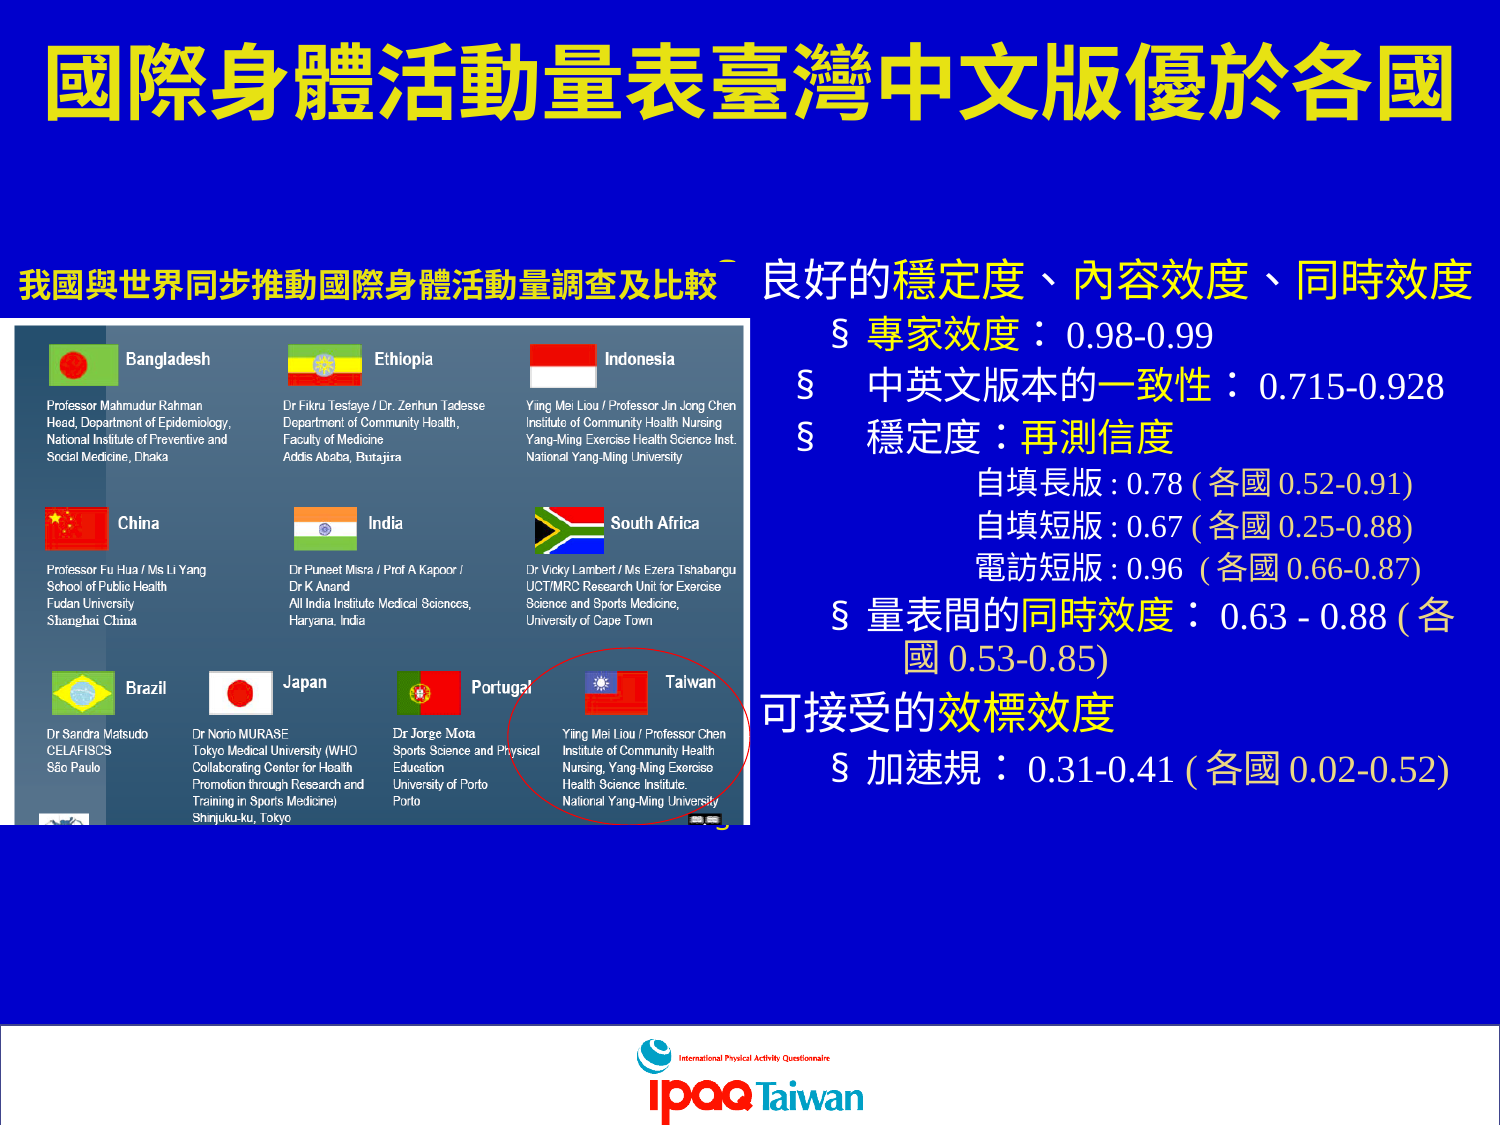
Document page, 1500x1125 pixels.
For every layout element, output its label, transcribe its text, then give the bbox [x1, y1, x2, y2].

title 國際身體活動量表臺灣中文版優於各國 [0, 0, 1500, 138]
chart [0, 262, 751, 826]
list 良好的穩定度、內容效度、同時效度 專家效度：0.98-0.99 中英文版本的一致性：0.715-0.928 穩定度：再測信度 自填長版: 0.78 (各國0.52-0.91) 自填短版: 0.67 (各國0.25-0.88) 電訪短版: 0.96 (各國0.66-0.87) 量表間的同時效度：0.63 - 0.88 (各國0.53-0.85) 可接受的效標效度 加速規：0.31-0.41 (各國0.02-0.52) [699, 249, 1500, 843]
